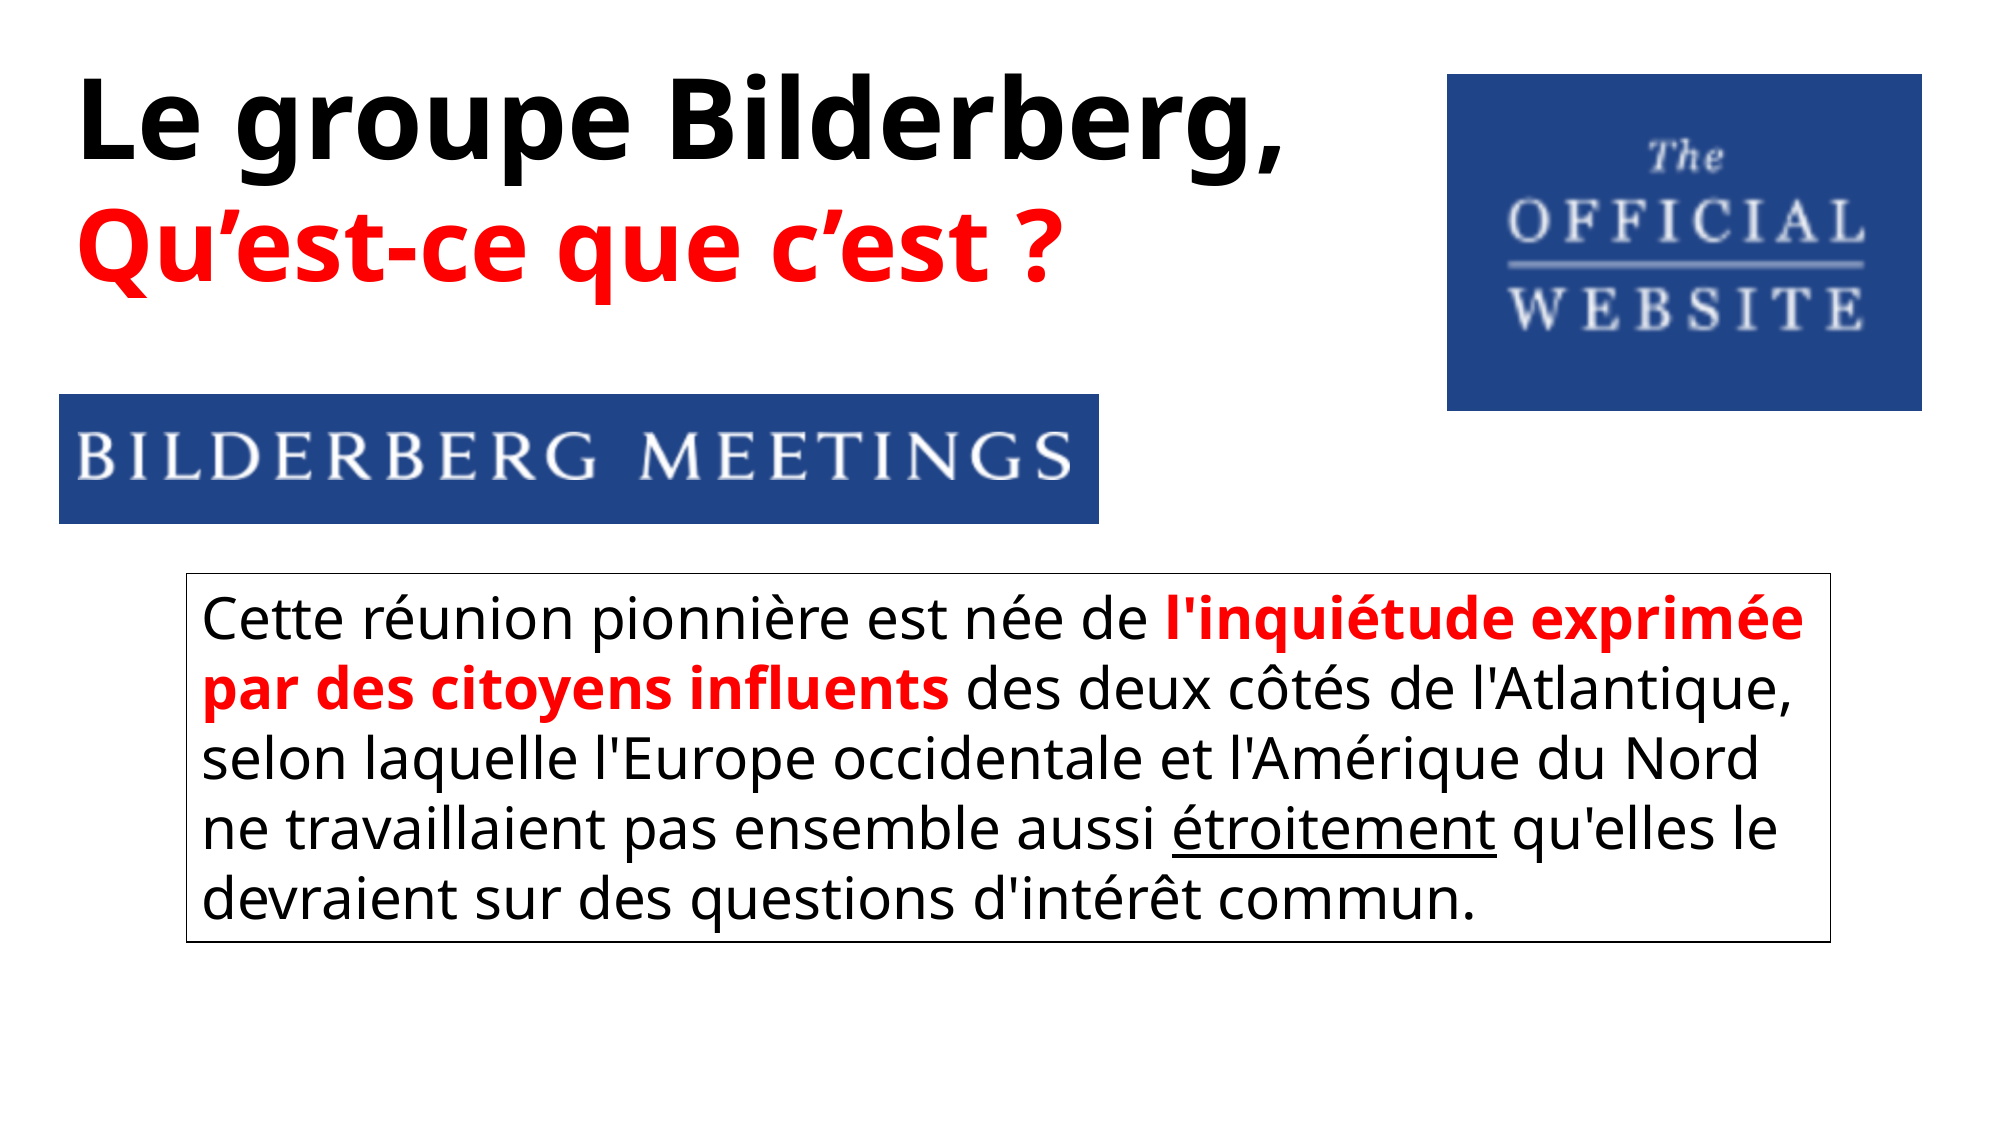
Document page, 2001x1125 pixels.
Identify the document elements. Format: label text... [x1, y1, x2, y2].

picture [1447, 74, 1922, 411]
text_box Le groupe Bilderberg, Qu’est-ce que c’est ? [59, 39, 1941, 312]
text_box Cette réunion pionnière est née de l'inquiétude exprimée par des citoyens influents des deux côtés de l'Atlantique, selon laquelle l'Europe occidentale et l'Amérique du Nord ne travaillaient pas ensemble aussi étroitement qu'elles le devraient sur des questions d'intérêt commun. [186, 573, 1831, 943]
picture [59, 394, 1099, 525]
